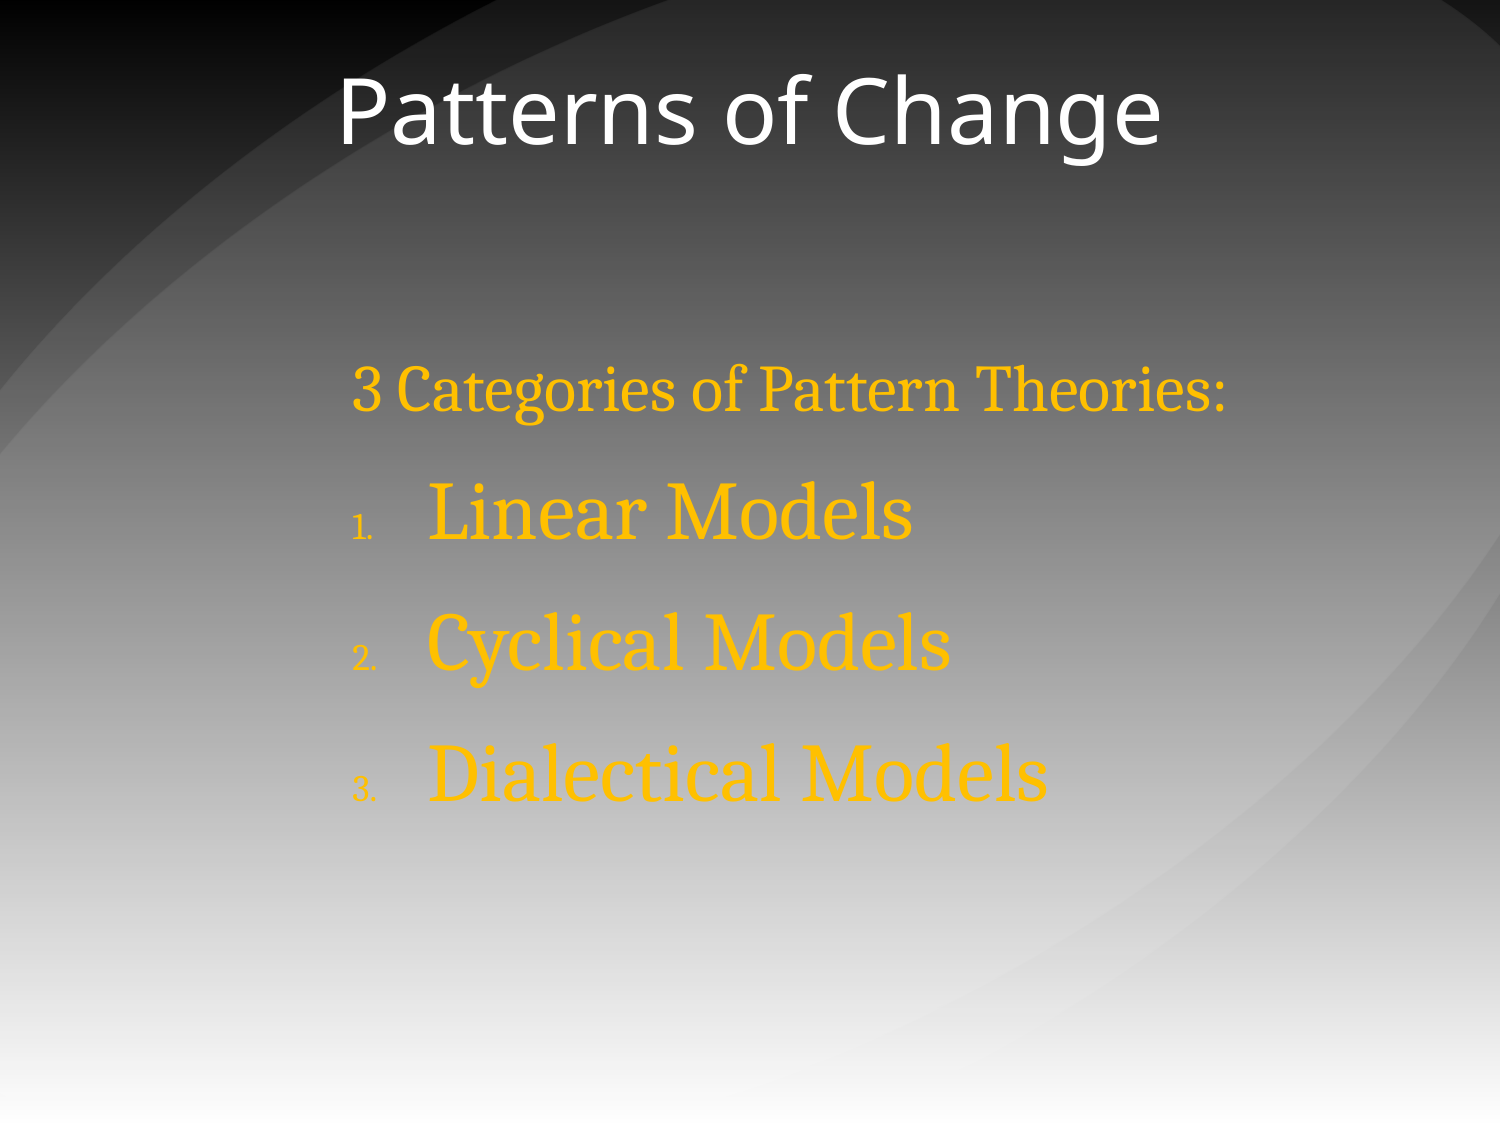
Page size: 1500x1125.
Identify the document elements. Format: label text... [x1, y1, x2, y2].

picture [0, 0, 1500, 1125]
title Patterns of Change [283, 45, 1216, 288]
list 3 Categories of Pattern Theories: Linear Models Cyclical Models Dialectical Models [337, 337, 1363, 975]
